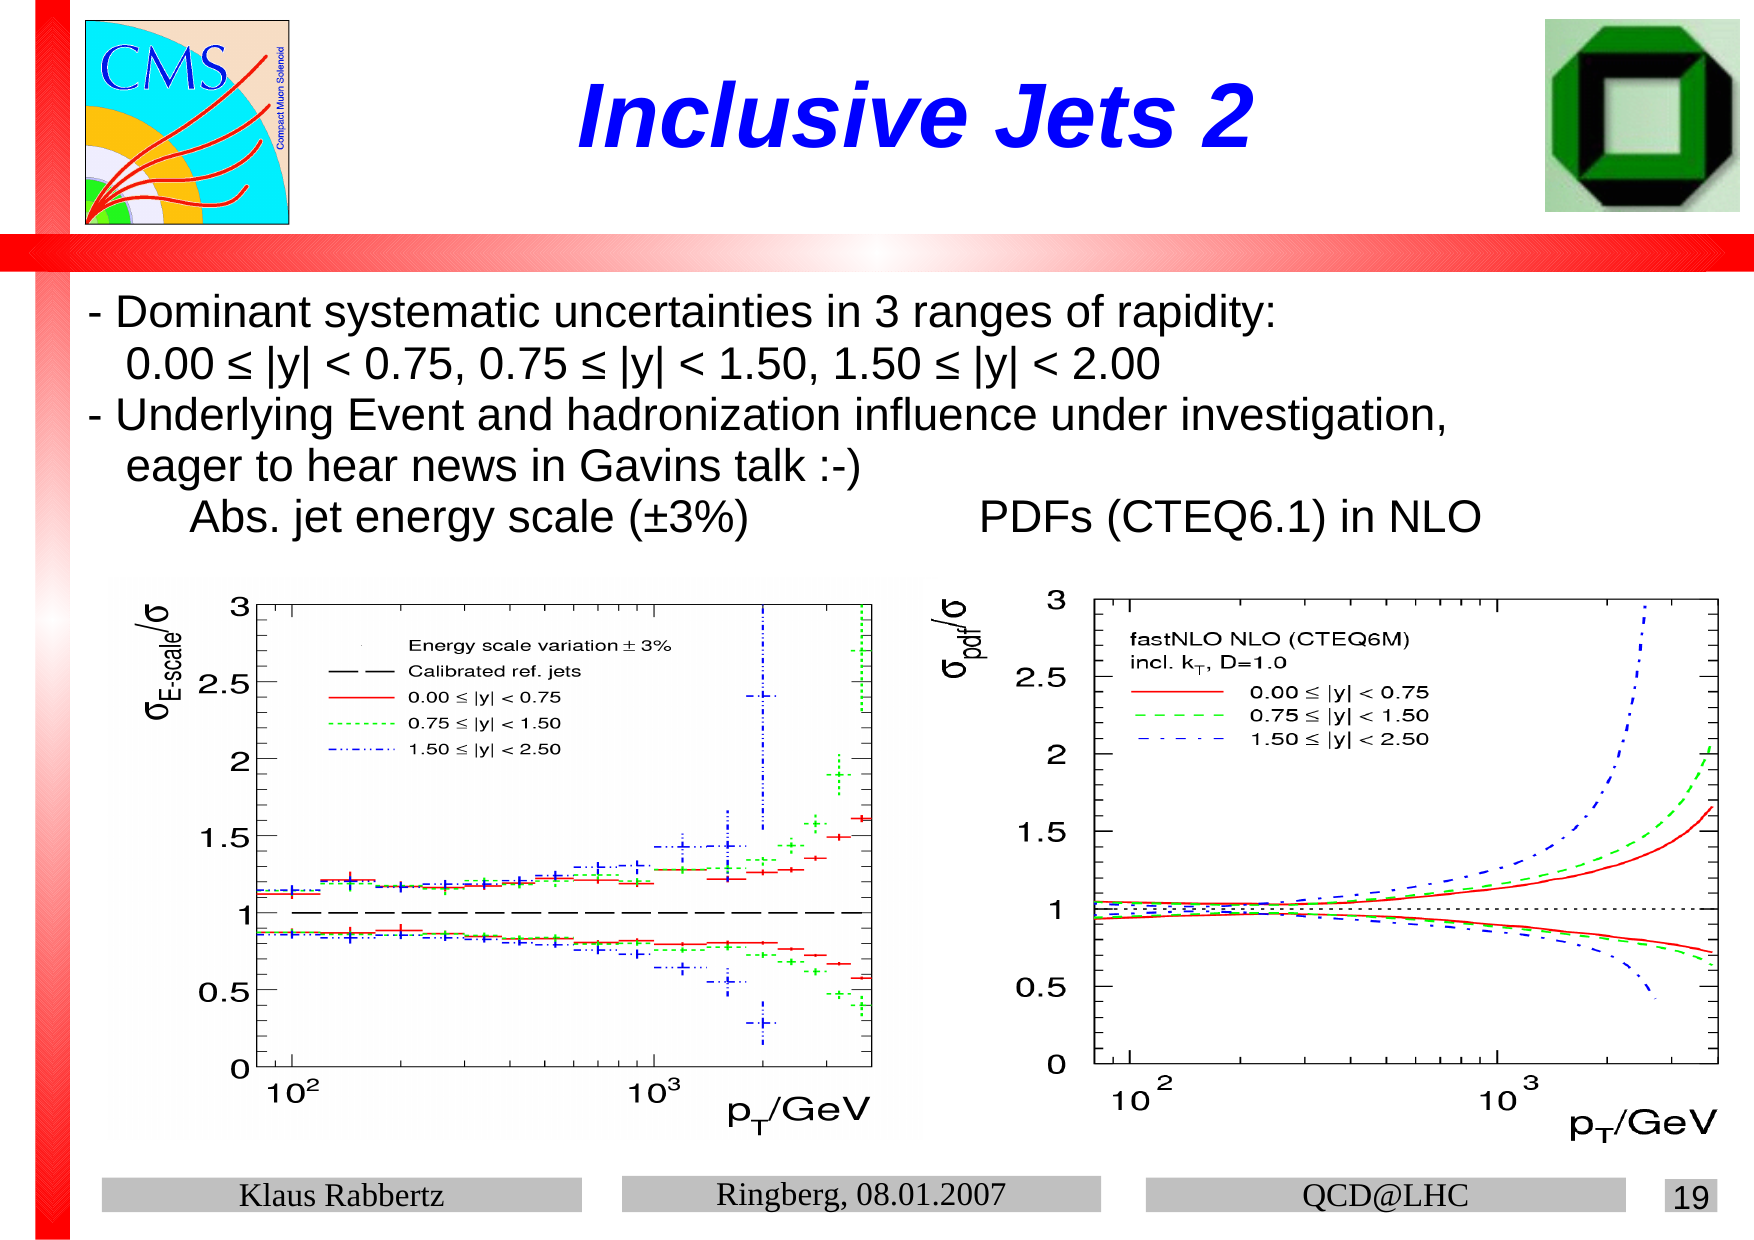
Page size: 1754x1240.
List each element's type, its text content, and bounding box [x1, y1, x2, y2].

picture [1545, 19, 1740, 212]
picture [84, 19, 290, 225]
title Inclusive Jets 2 [317, 11, 1517, 219]
picture [107, 577, 1754, 1143]
text_box - Dominant systematic uncertainties in 3 ranges of rapidity: 0.00 ≤ |y| < 0.75, 0.75 ≤ |y| < 1.50, 1.50 ≤ |y| < 2.00 - Underlying Event and hadronization influence under investigation, eager to hear news in Gavins talk :-) Abs. jet energy scale (±3%) PDFs (CTEQ6.1) in NLO [87, 286, 1739, 543]
